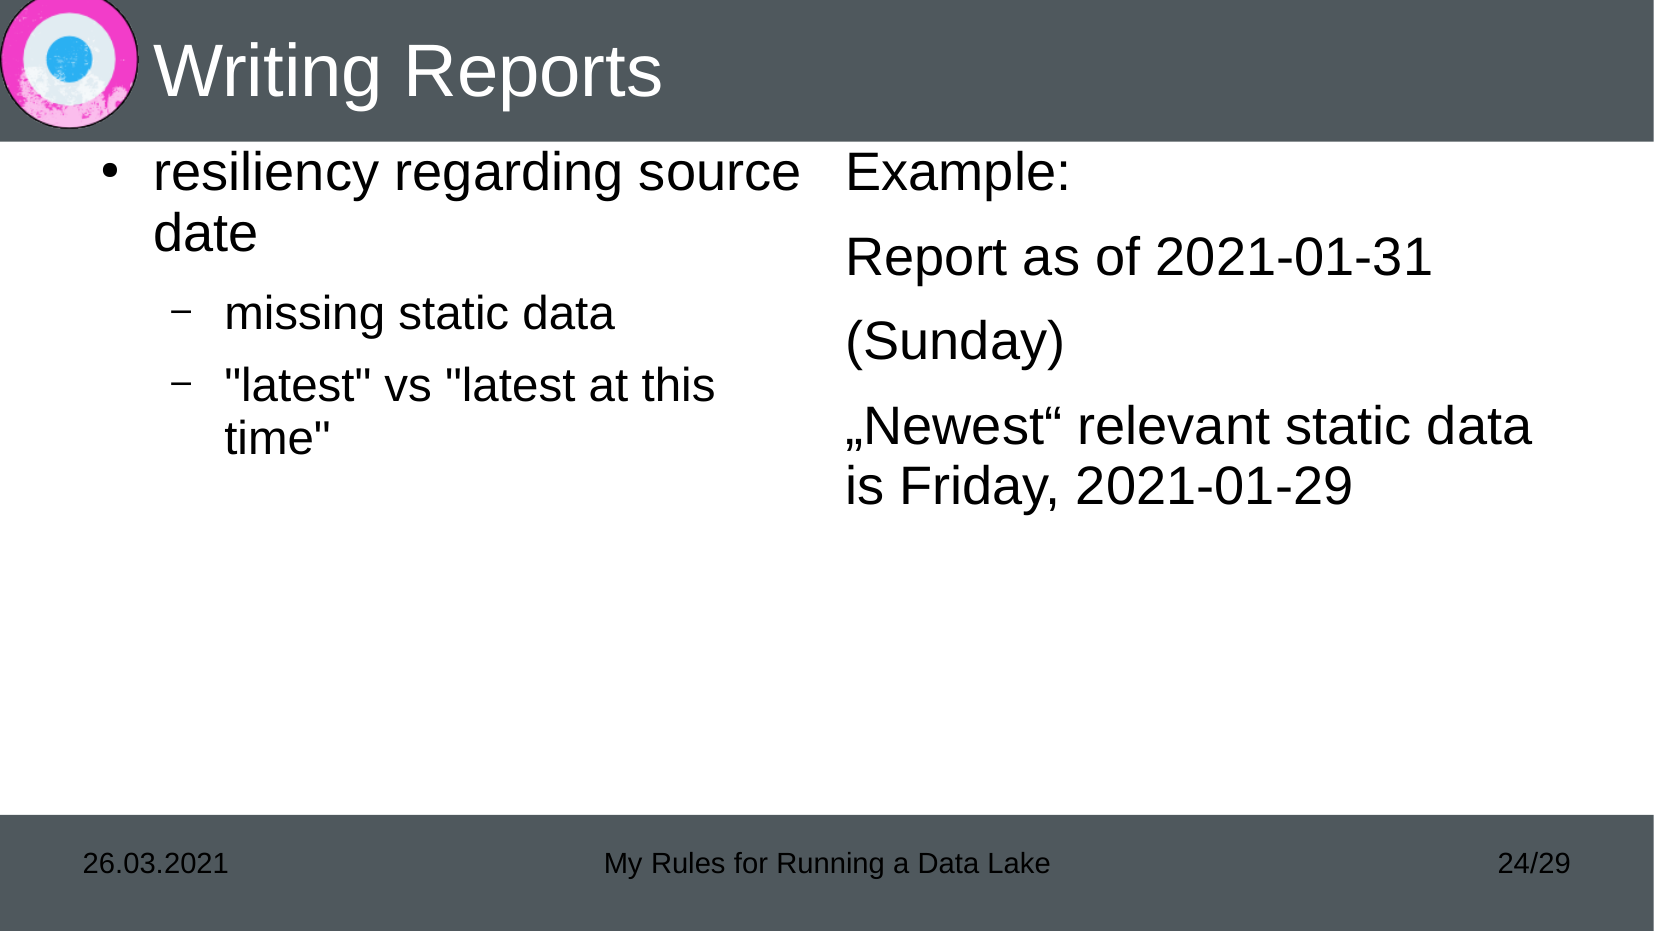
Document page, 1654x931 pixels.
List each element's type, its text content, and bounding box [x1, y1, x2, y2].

picture [0, 0, 228, 148]
title Writing Reports [153, 5, 1654, 136]
list Example: Report as of 2021-01-31 (Sunday) „Newest“ relevant static data is Friday, 2021-01-29 [845, 141, 1572, 815]
list resiliency regarding source date missing static data "latest" vs "latest at this time" [82, 141, 809, 815]
